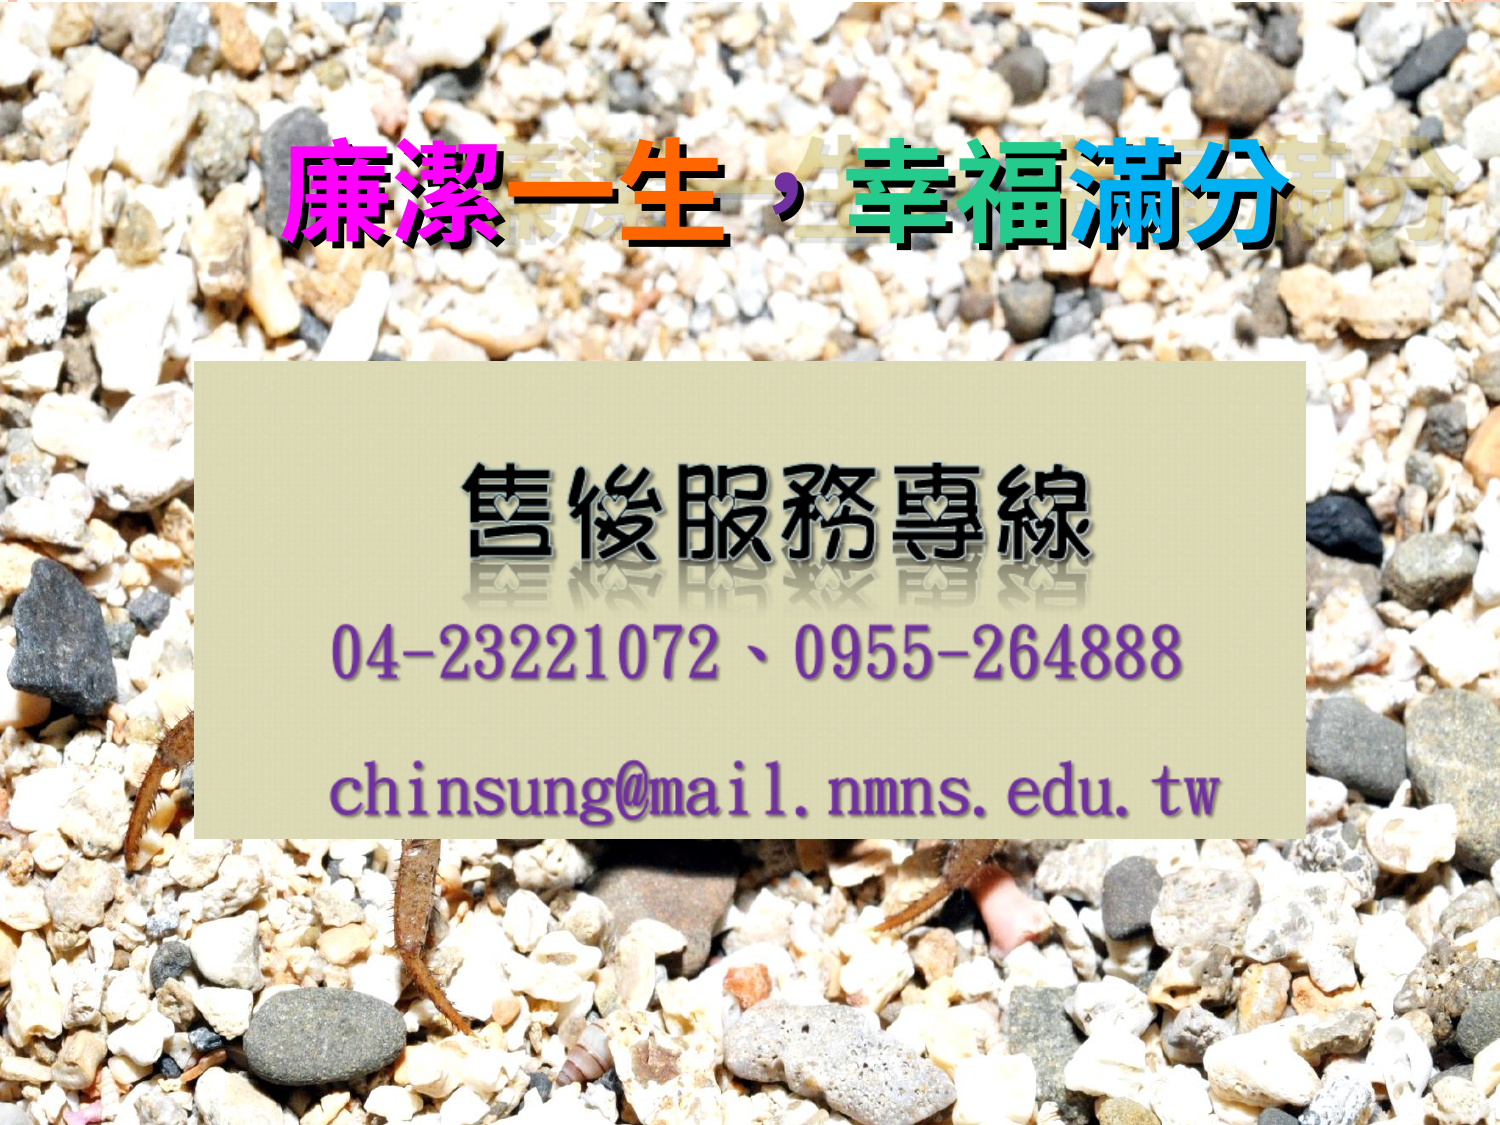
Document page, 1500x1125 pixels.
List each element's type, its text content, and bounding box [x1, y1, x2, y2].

text_box 廉潔一生，幸福滿分 [254, 114, 1317, 264]
picture [0, 2, 1500, 1125]
